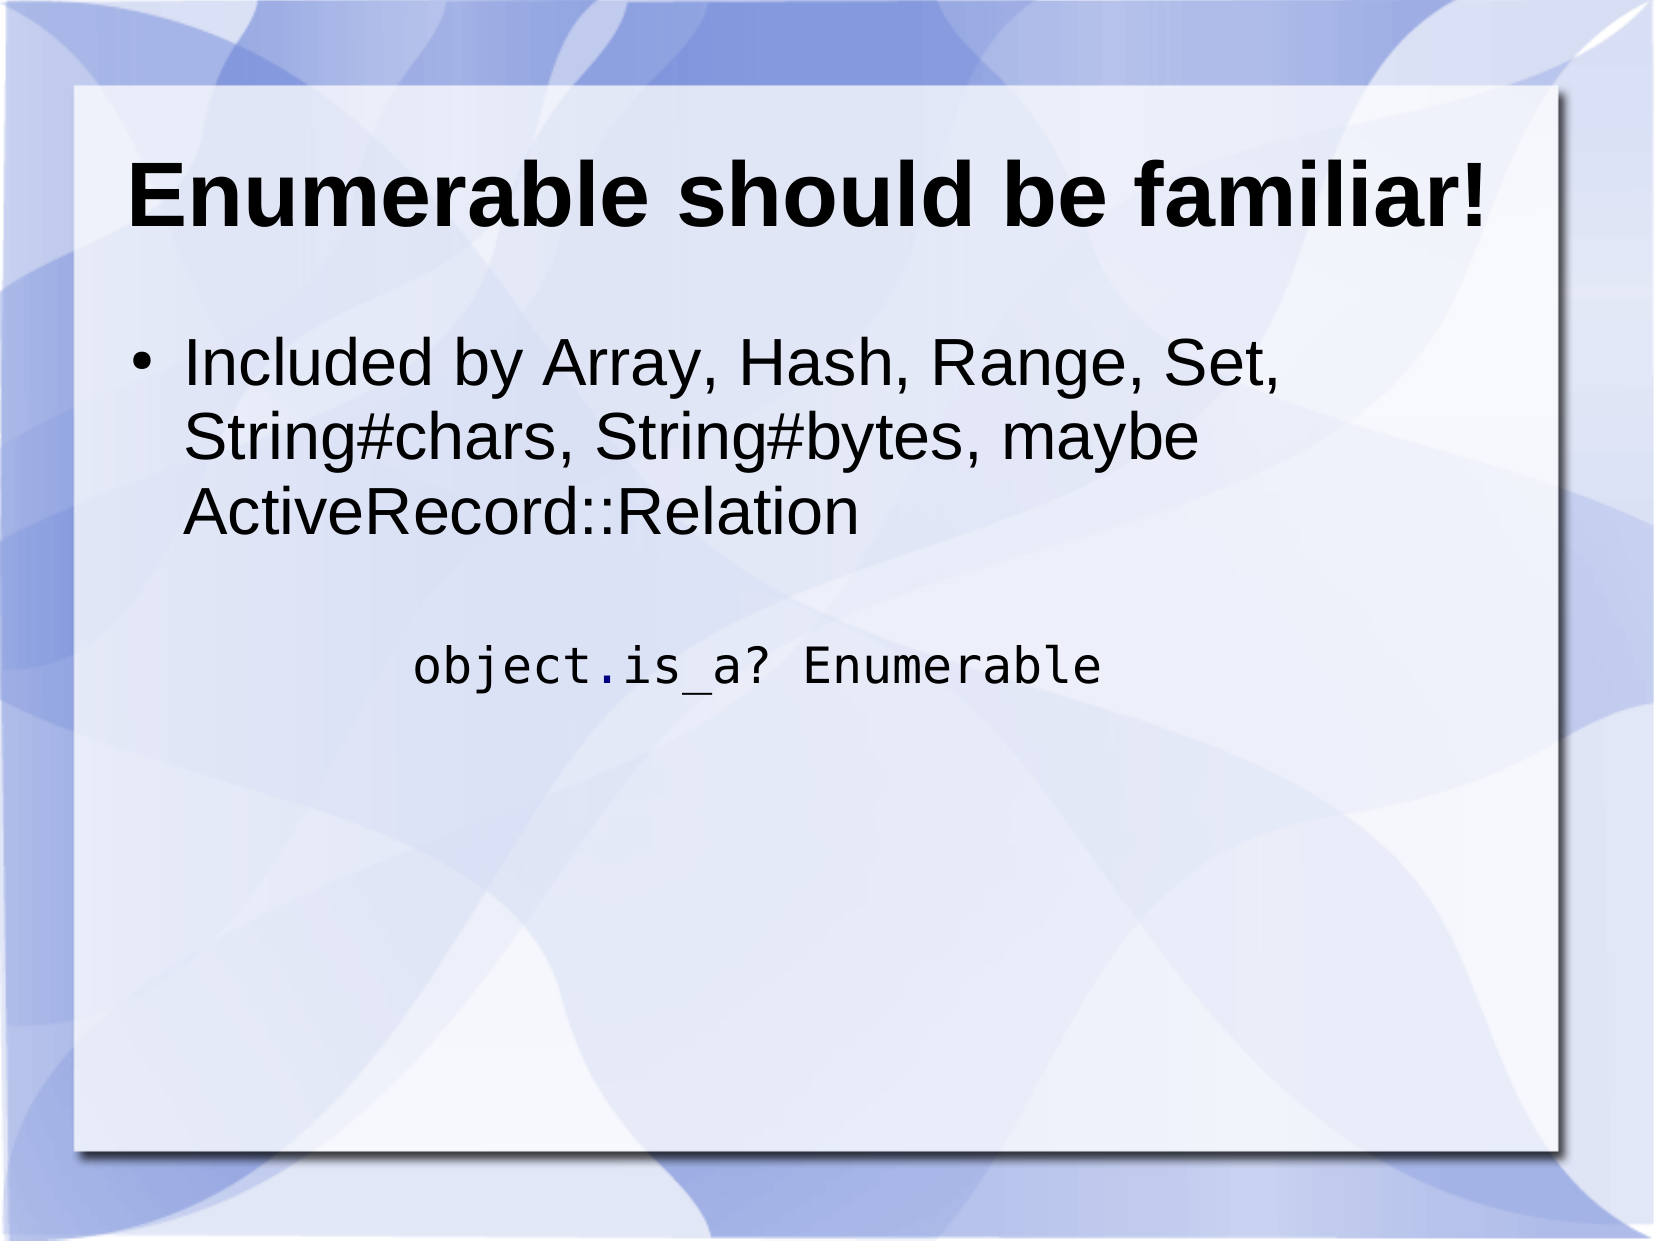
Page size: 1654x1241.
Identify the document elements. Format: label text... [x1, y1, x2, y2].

picture [0, 0, 1654, 1241]
text_box object.is_a? Enumerable [412, 637, 1201, 696]
title Enumerable should be familiar! [82, 90, 1536, 298]
list Included by Array, Hash, Range, Set, String#chars, String#bytes, maybe ActiveRecord::Relation [112, 324, 1489, 550]
